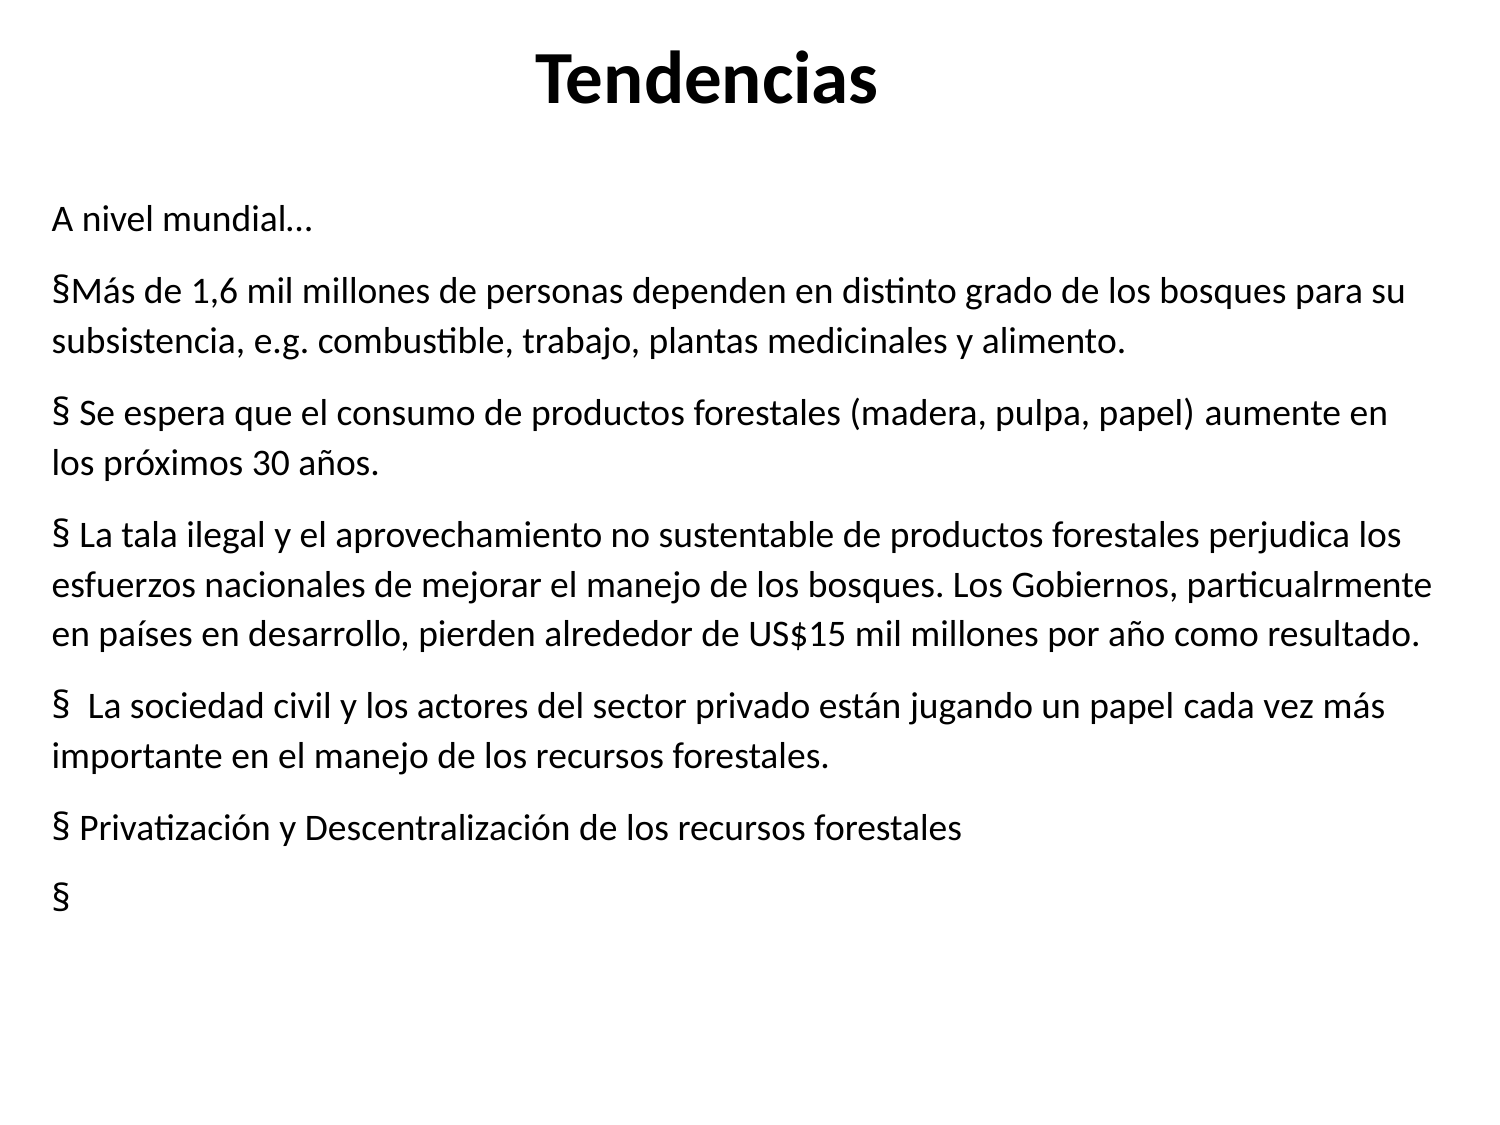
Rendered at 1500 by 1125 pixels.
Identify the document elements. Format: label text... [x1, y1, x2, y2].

text_box A nivel mundial… Más de 1,6 mil millones de personas dependen en distinto grado de los bosques para su subsistencia, e.g. combustible, trabajo, plantas medicinales y alimento. Se espera que el consumo de productos forestales (madera, pulpa, papel) aumente en los próximos 30 años. La tala ilegal y el aprovechamiento no sustentable de productos forestales perjudica los esfuerzos nacionales de mejorar el manejo de los bosques. Los Gobiernos, particualrmente en países en desarrollo, pierden alrededor de US$15 mil millones por año como resultado. La sociedad civil y los actores del sector privado están jugando un papel cada vez más importante en el manejo de los recursos forestales. Privatización y Descentralización de los recursos forestales [36, 181, 1455, 934]
text_box Tendencias [0, 20, 1496, 127]
